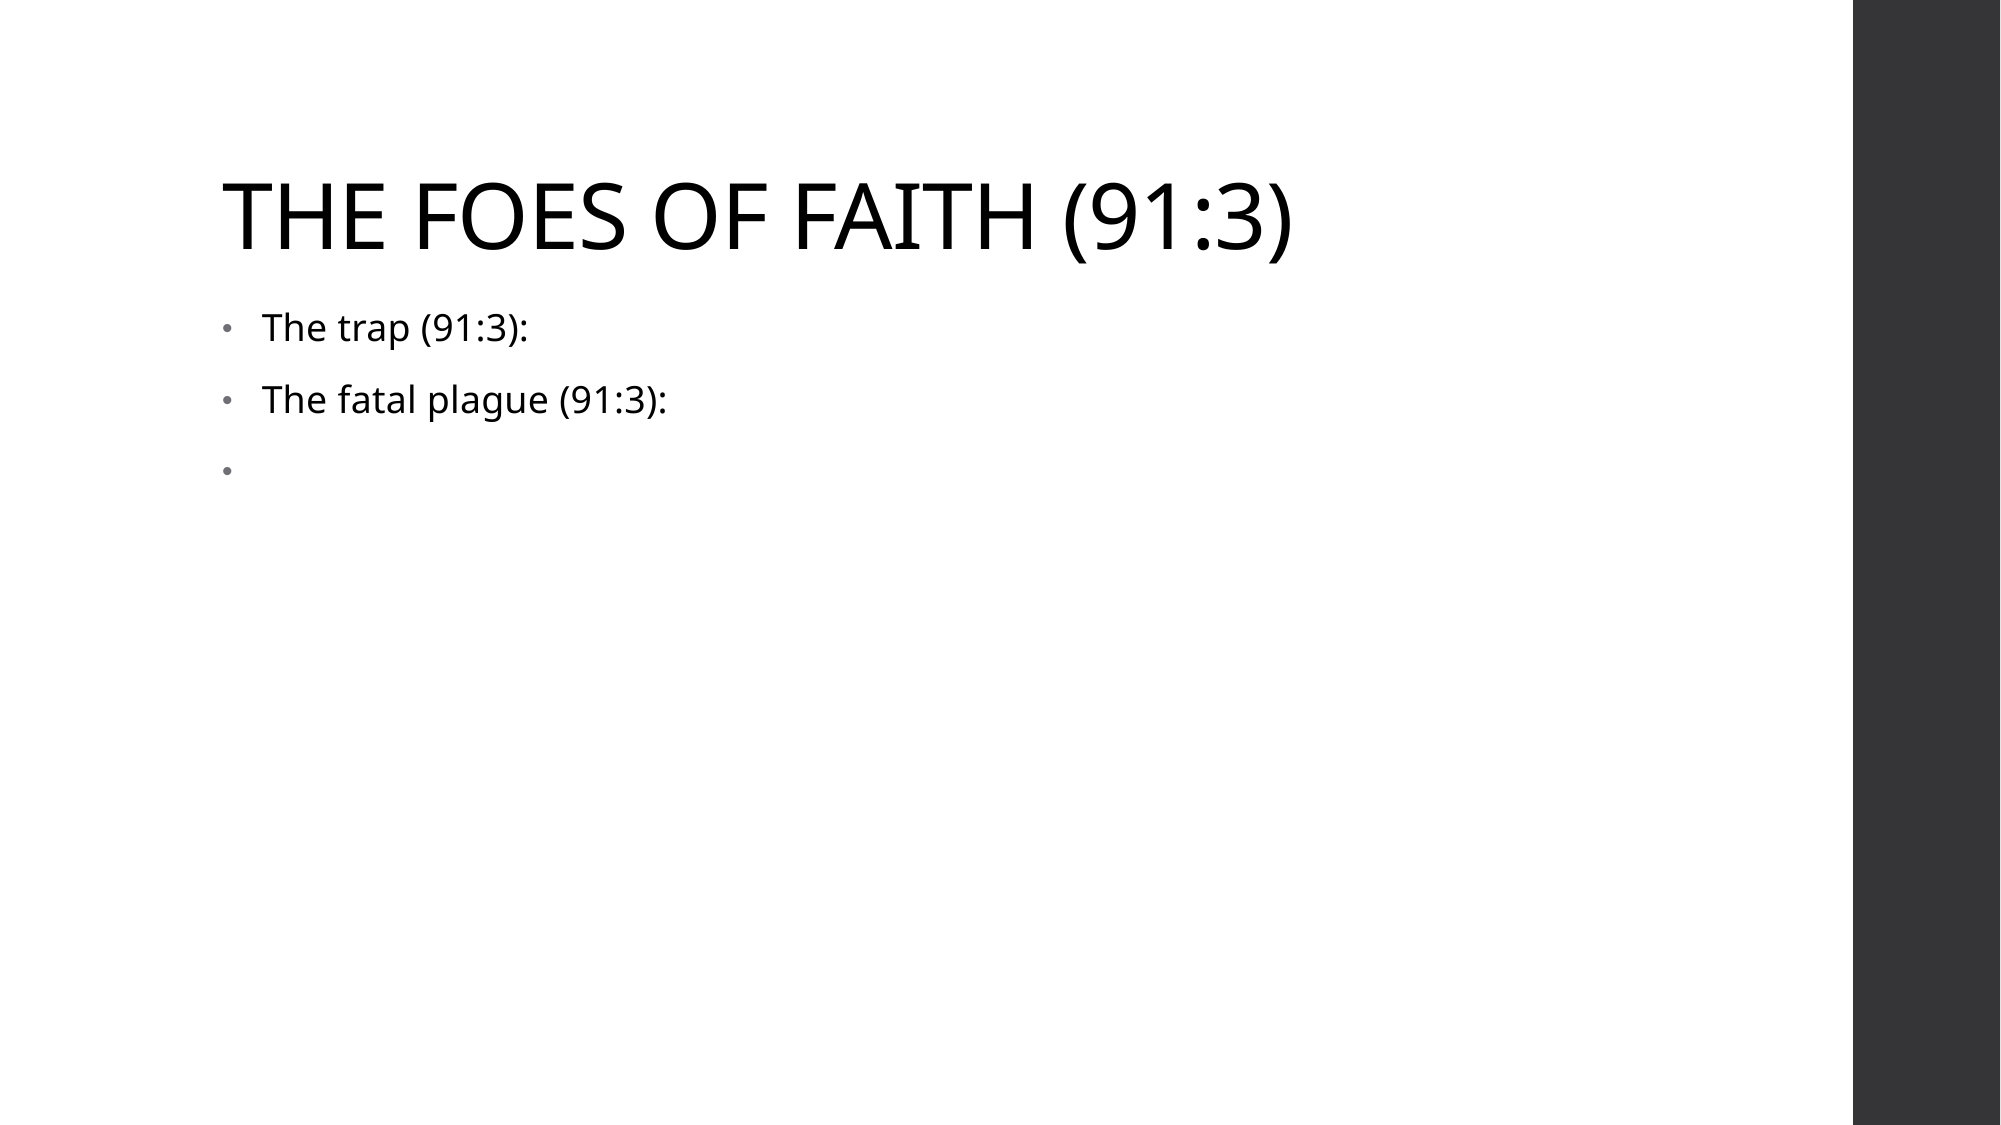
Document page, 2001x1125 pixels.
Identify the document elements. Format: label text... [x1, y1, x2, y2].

title THE FOES OF FAITH (91:3) [206, 60, 1797, 278]
list The trap (91:3): The fatal plague (91:3): [206, 299, 1617, 1014]
